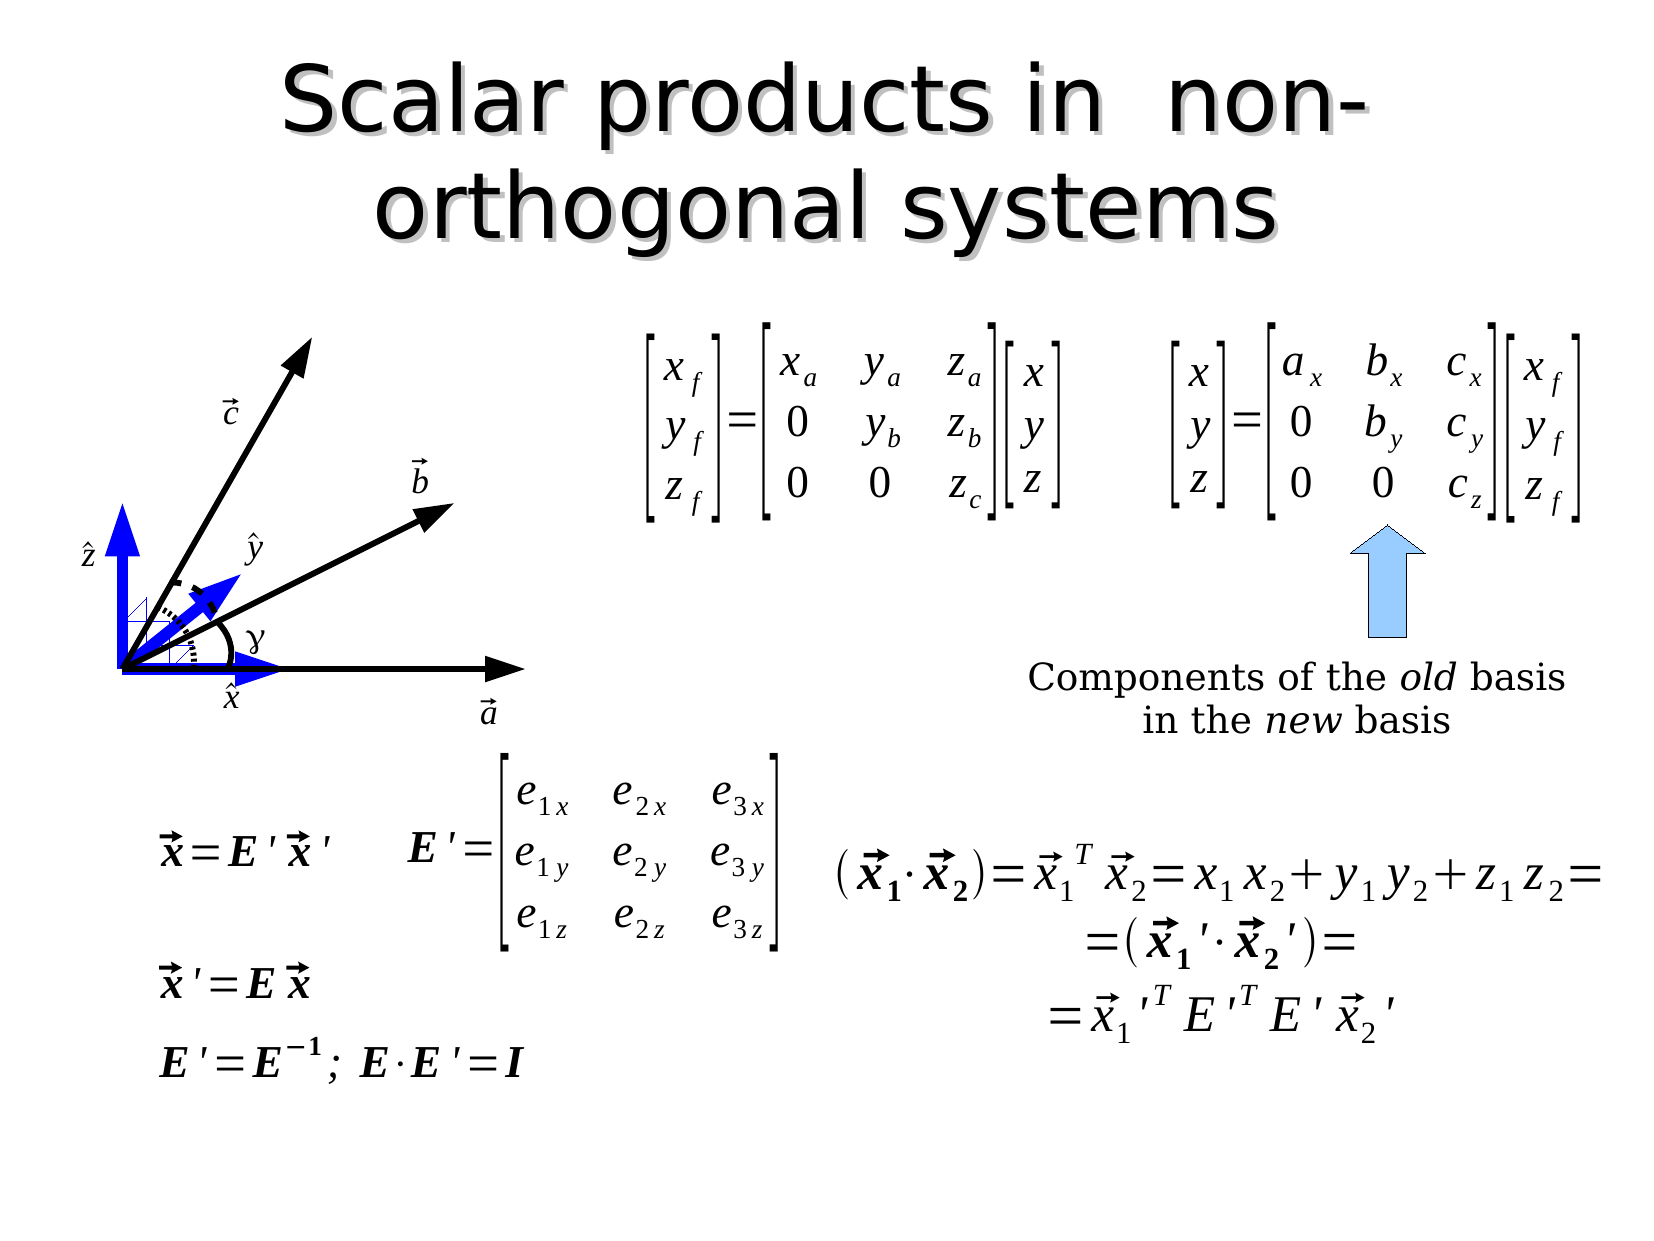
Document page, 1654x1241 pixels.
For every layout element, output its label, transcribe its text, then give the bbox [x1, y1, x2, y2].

chart [828, 837, 1613, 1051]
chart [475, 692, 502, 733]
title Scalar products in non-orthogonal systems [82, 45, 1571, 261]
chart [75, 535, 100, 575]
chart [240, 615, 271, 655]
text_box [1350, 524, 1426, 638]
chart [406, 455, 433, 501]
text_box Components of the old basis in the new basis [1012, 648, 1613, 751]
chart [217, 677, 244, 717]
chart [238, 526, 267, 567]
chart [217, 392, 244, 433]
chart [1162, 321, 1590, 526]
chart [637, 321, 1069, 526]
chart [150, 1030, 530, 1088]
chart [398, 750, 788, 954]
chart [150, 826, 336, 878]
chart [150, 957, 319, 1009]
